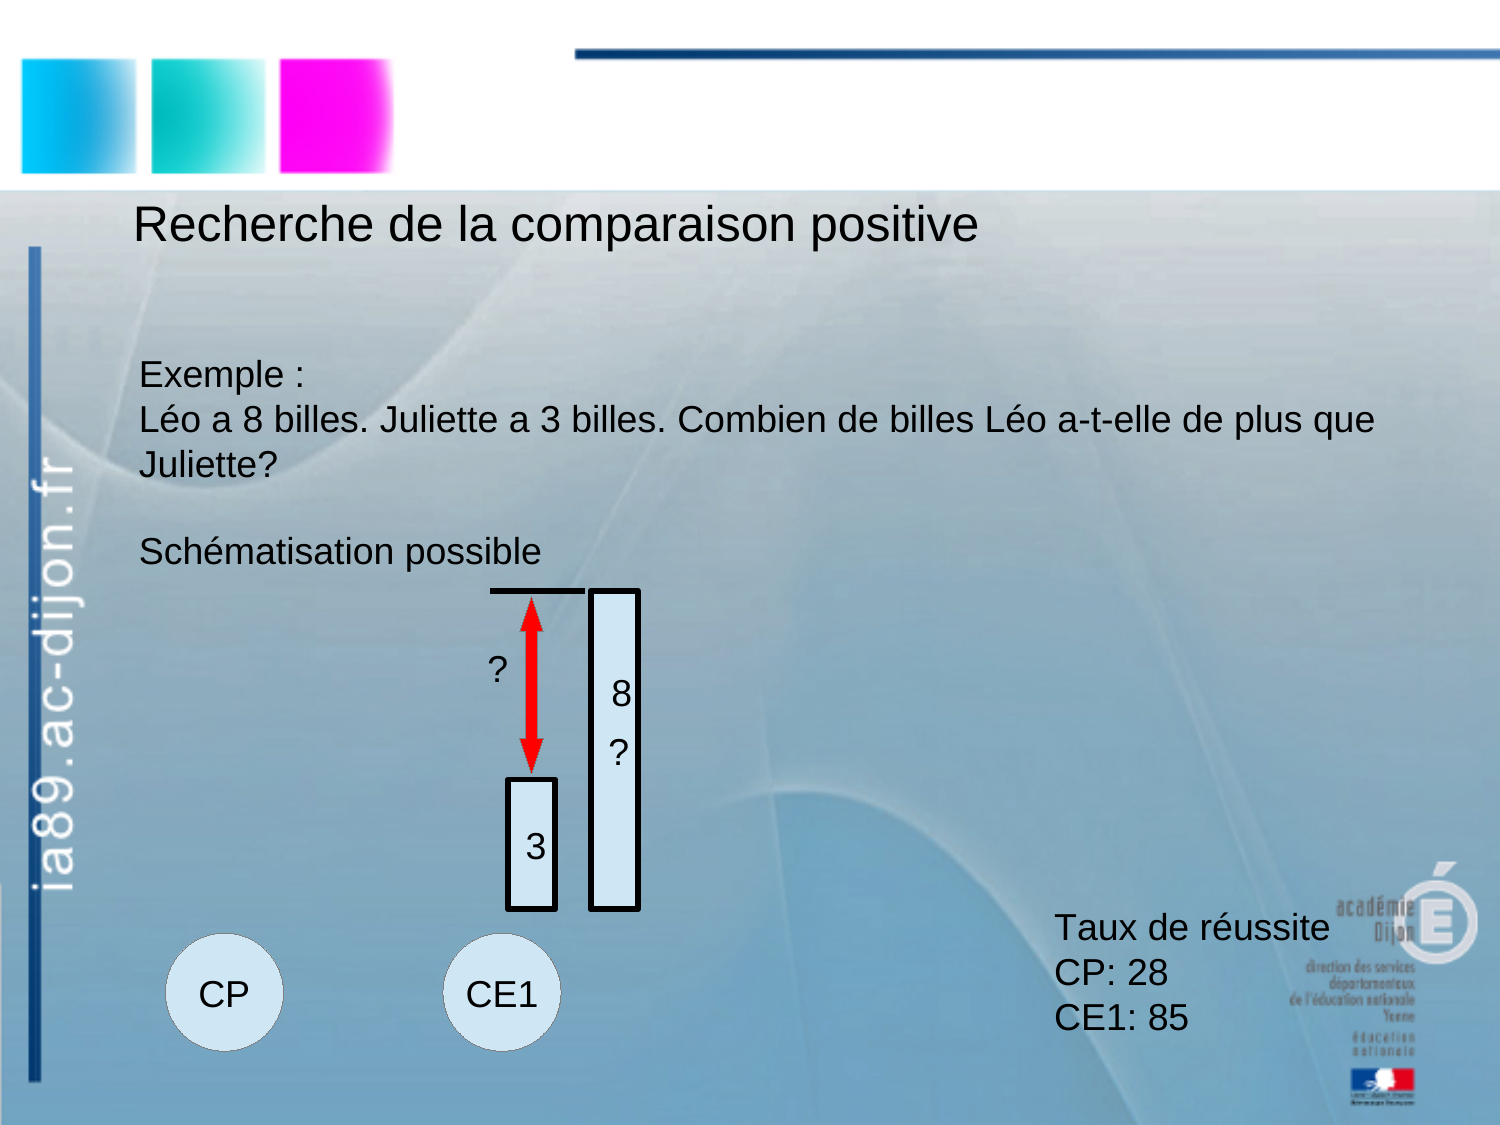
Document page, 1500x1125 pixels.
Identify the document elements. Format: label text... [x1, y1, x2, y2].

text_box Recherche de la comparaison positive [118, 184, 1439, 259]
text_box [519, 596, 544, 774]
text_box ? [472, 637, 520, 698]
text_box Schématisation possible [123, 519, 1412, 591]
text_box 3 [507, 779, 556, 910]
text_box CE1 [442, 933, 562, 1052]
text_box CP [165, 933, 284, 1052]
text_box 8 [596, 661, 644, 722]
text_box Taux de réussite CP: 28 CE1: 85 [1039, 850, 1382, 1046]
text_box Exemple : Léo a 8 billes. Juliette a 3 billes. Combien de billes Léo a-t-elle de plus que Juliette? [124, 342, 1412, 493]
picture [0, 0, 1500, 1125]
text_box ? [590, 590, 638, 910]
